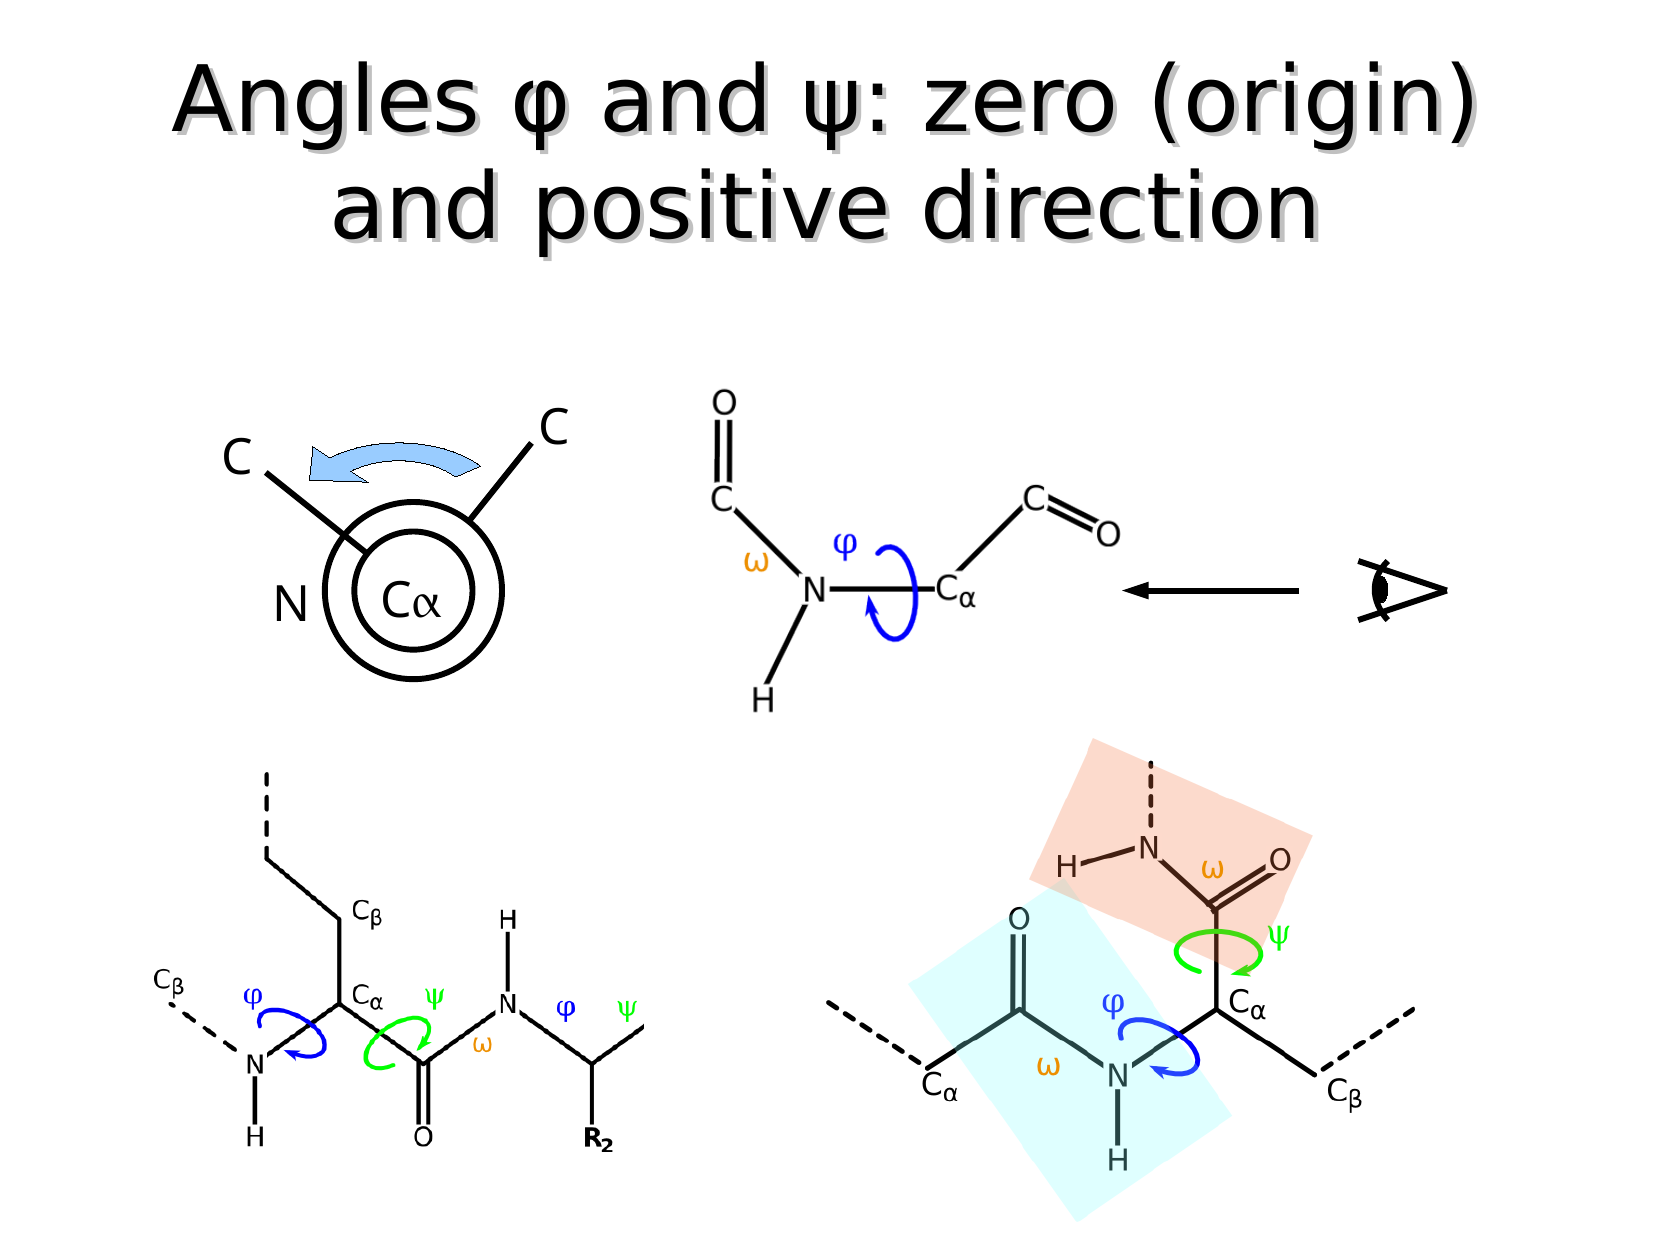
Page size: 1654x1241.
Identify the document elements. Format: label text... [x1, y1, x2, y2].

text_box [1374, 576, 1388, 603]
text_box N [258, 561, 325, 637]
picture [147, 772, 644, 1152]
text_box C [365, 557, 463, 635]
picture [826, 738, 1415, 1222]
text_box C [523, 383, 591, 459]
text_box [325, 501, 503, 680]
text_box [309, 442, 481, 483]
title Angles φ and ψ: zero (origin) and positive direction [82, 45, 1571, 261]
text_box C [206, 413, 274, 489]
picture [708, 324, 1123, 715]
